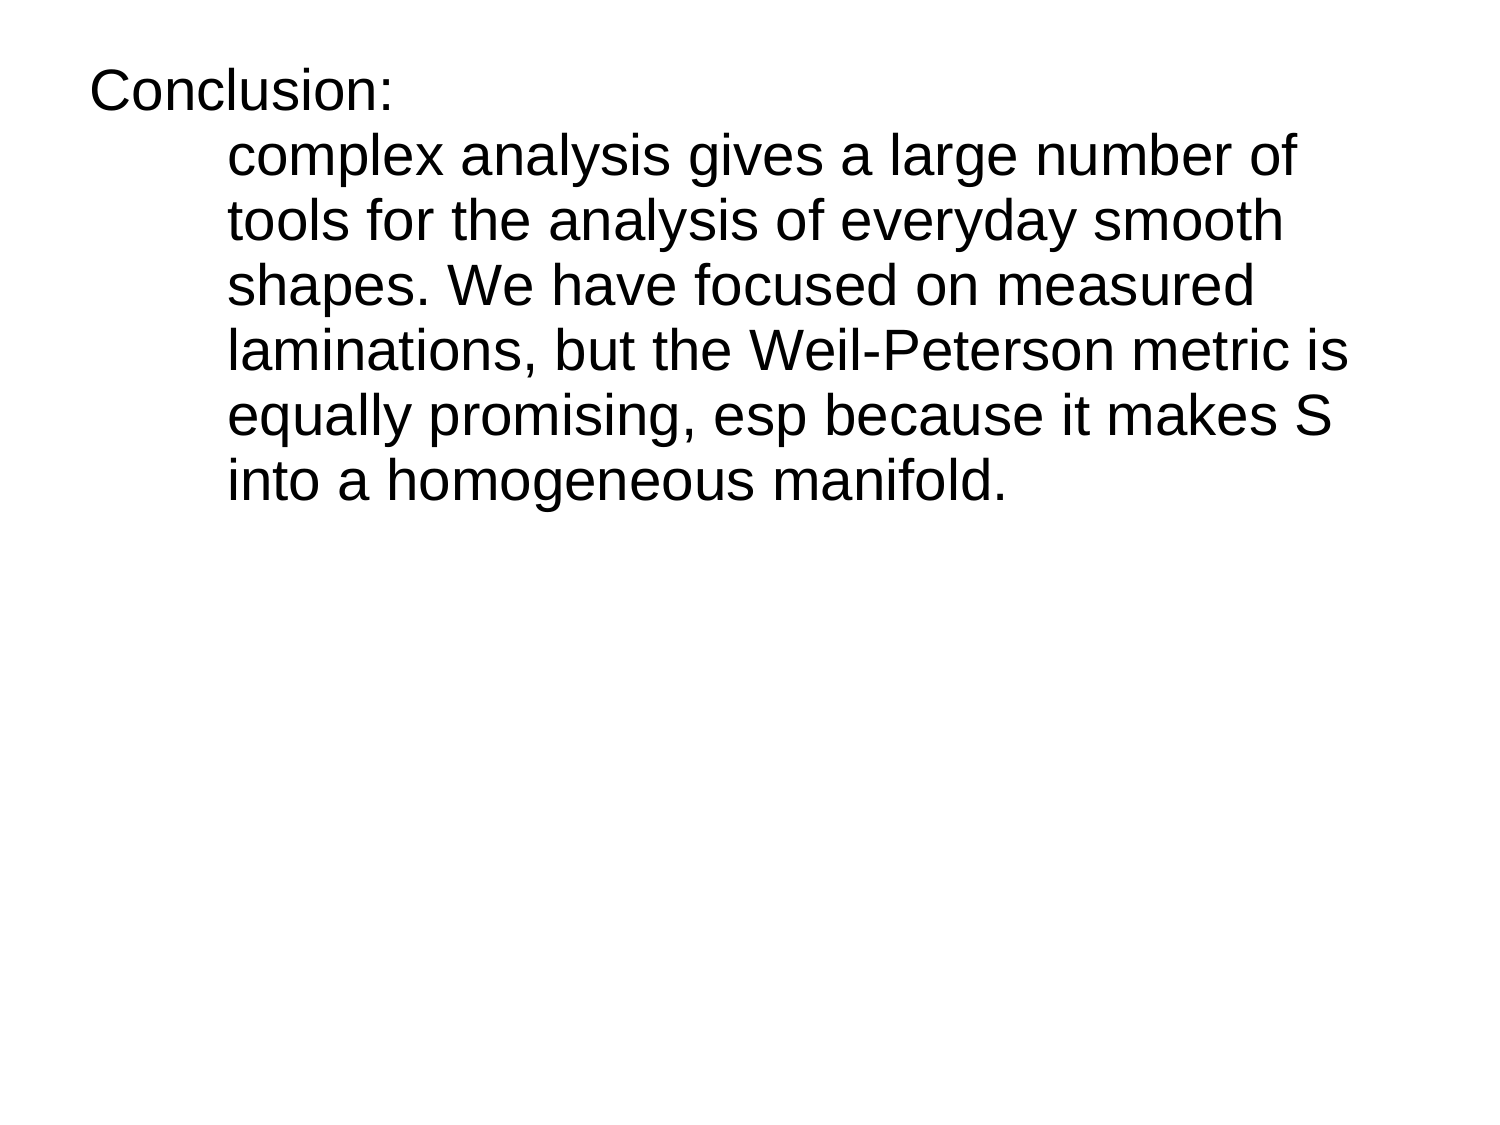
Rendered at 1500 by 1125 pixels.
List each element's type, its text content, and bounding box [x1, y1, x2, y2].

title Conclusion: complex analysis gives a large number of tools for the analysis of everyday smooth shapes. We have focused on measured laminations, but the Weil-Peterson metric is equally promising, esp because it makes S into a homogeneous manifold. [75, 32, 1426, 538]
